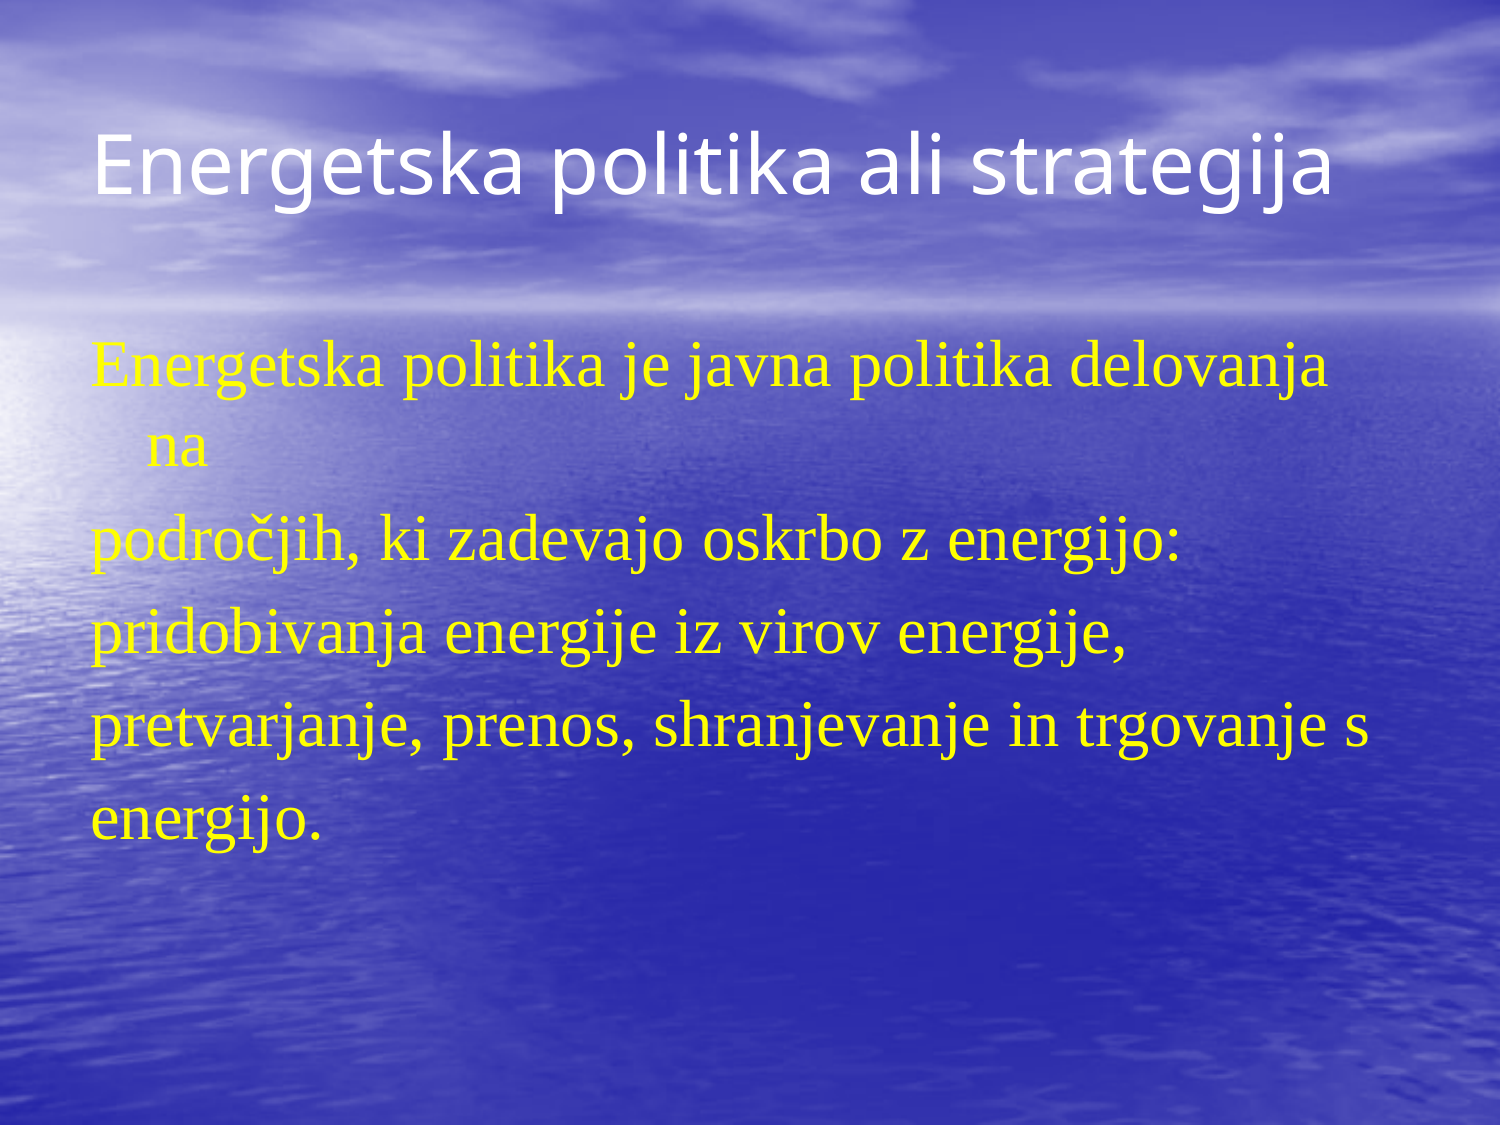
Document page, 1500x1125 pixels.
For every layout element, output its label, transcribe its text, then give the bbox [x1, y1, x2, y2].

title Energetska politika ali strategija [75, 47, 1425, 275]
list Energetska politika je javna politika delovanja na področjih, ki zadevajo oskrbo z energijo: pridobivanja energije iz virov energije, pretvarjanje, prenos, shranjevanje in trgovanje s energijo. [75, 312, 1425, 988]
picture [0, 0, 1500, 1125]
